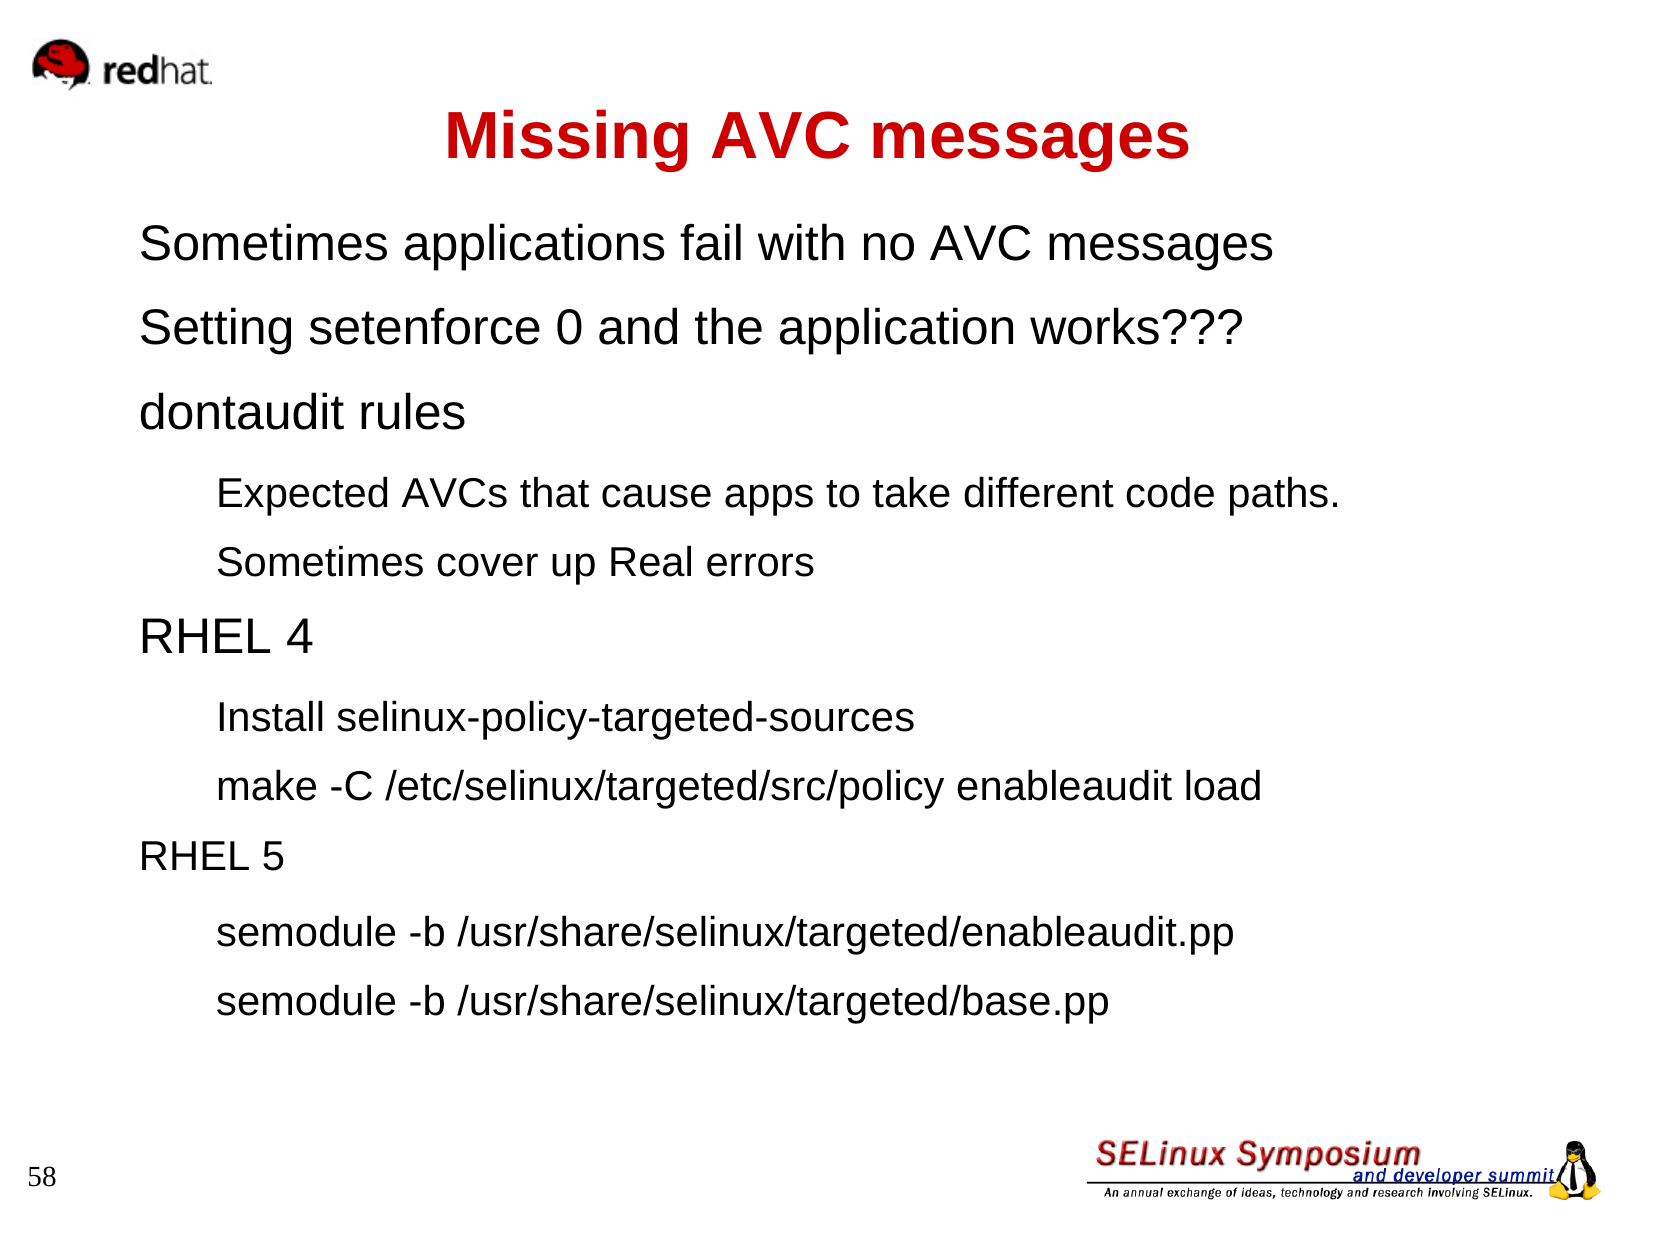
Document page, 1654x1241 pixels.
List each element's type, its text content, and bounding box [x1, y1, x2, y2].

list Sometimes applications fail with no AVC messages Setting setenforce 0 and the application works??? dontaudit rules Expected AVCs that cause apps to take different code paths. Sometimes cover up Real errors RHEL 4 Install selinux-policy-targeted-sources make -C /etc/selinux/targeted/src/policy enableaudit load RHEL 5 semodule -b /usr/share/selinux/targeted/enableaudit.pp semodule -b /usr/share/selinux/targeted/base.pp [121, 214, 1534, 1208]
picture [1534, 1135, 1613, 1200]
picture [31, 37, 212, 98]
title Missing AVC messages [121, 55, 1534, 214]
